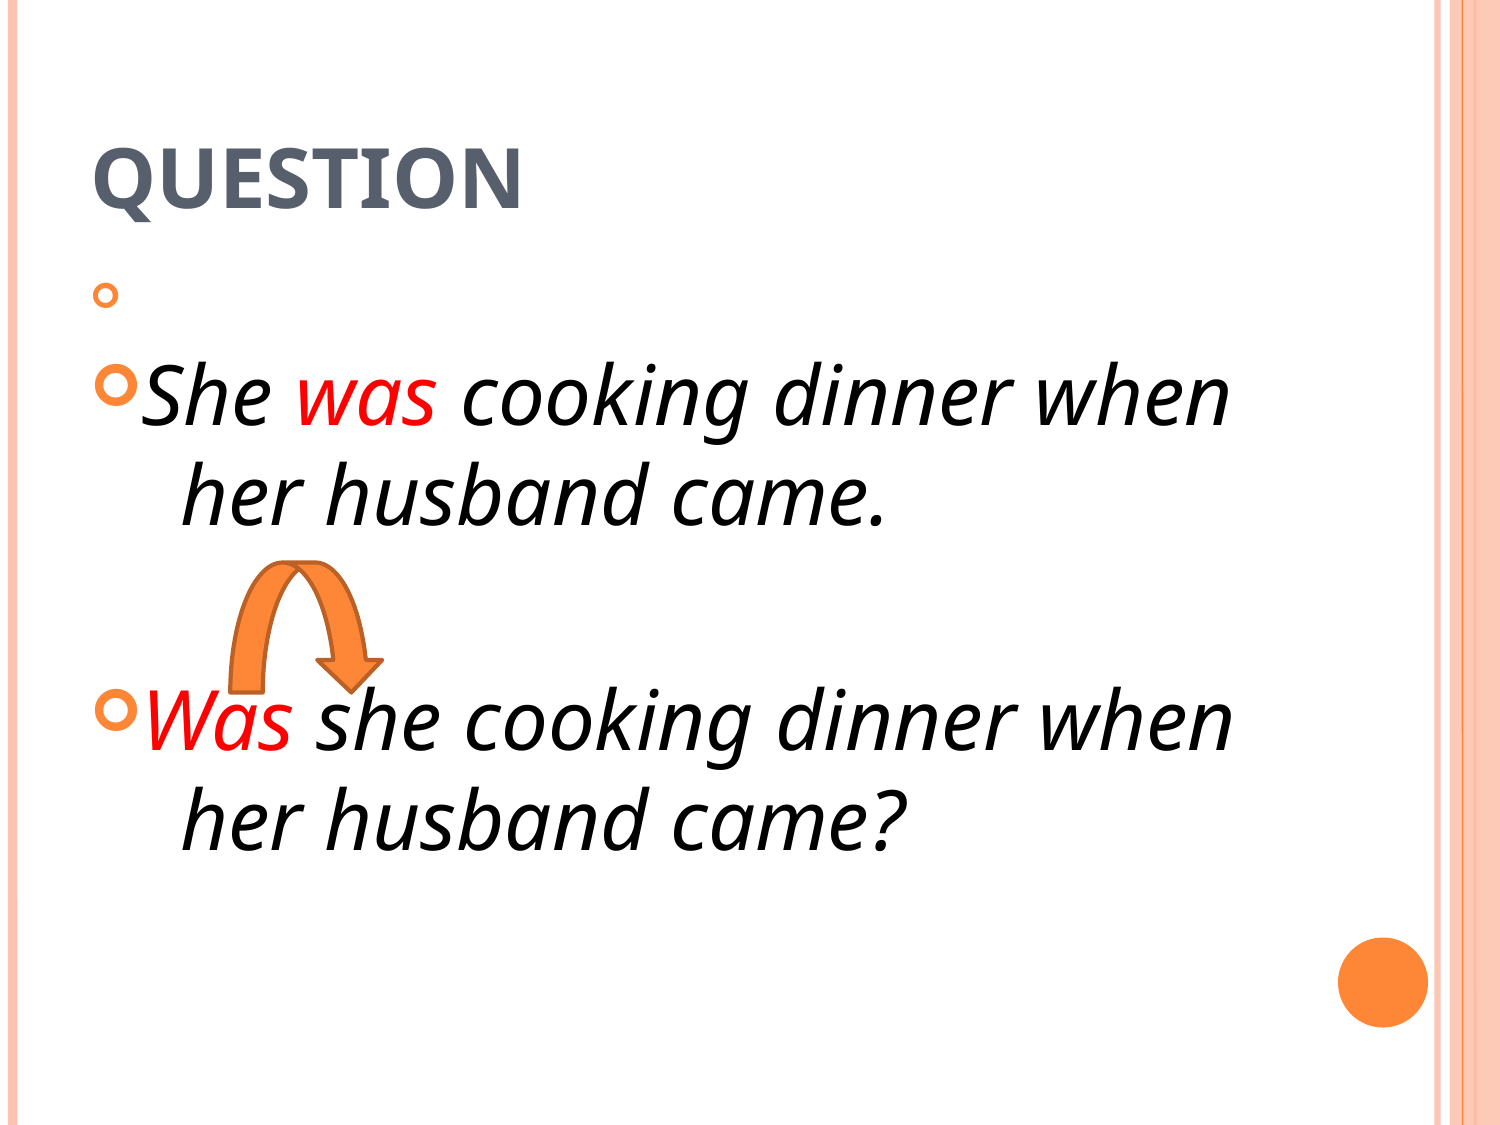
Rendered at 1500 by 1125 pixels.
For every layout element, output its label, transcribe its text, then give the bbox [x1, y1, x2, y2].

text_box [230, 562, 383, 693]
list She was cooking dinner when her husband came. Was she cooking dinner when her husband came? [75, 262, 1300, 1062]
title QUESTION [75, 45, 1300, 233]
